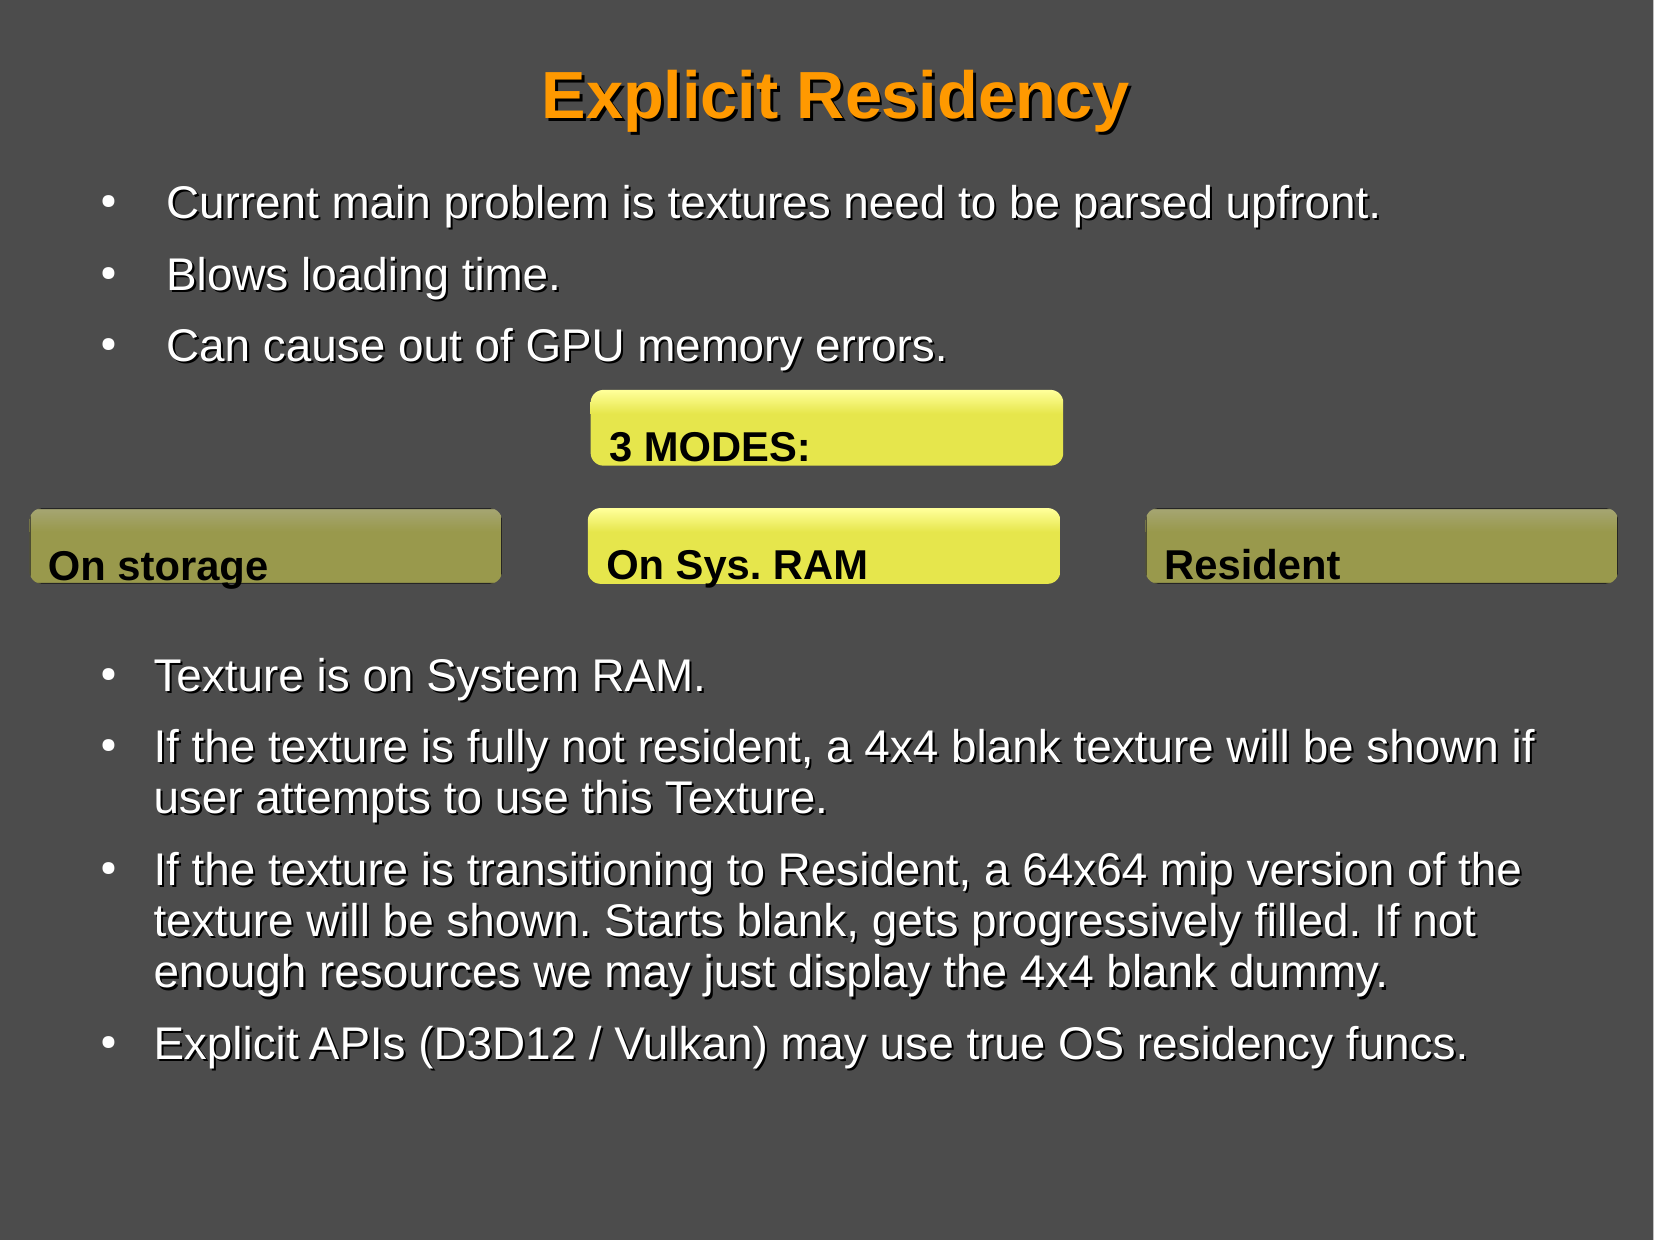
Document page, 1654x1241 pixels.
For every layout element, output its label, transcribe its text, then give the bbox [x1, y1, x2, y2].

list Current main problem is textures need to be parsed upfront. Blows loading time. Can cause out of GPU memory errors. [82, 177, 1571, 649]
text_box On Sys. RAM [587, 508, 1061, 584]
list Texture is on System RAM. If the texture is fully not resident, a 4x4 blank texture will be shown if user attempts to use this Texture. If the texture is transitioning to Resident, a 64x64 mip version of the texture will be shown. Starts blank, gets progressively filled. If not enough resources we may just display the 4x4 blank dummy. Explicit APIs (D3D12 / Vulkan) may use true OS residency funcs. [82, 649, 1571, 1217]
text_box On storage [29, 508, 503, 584]
text_box 3 MODES: [590, 389, 1064, 466]
text_box Resident [1145, 508, 1619, 584]
title Explicit Residency [82, 44, 1571, 147]
